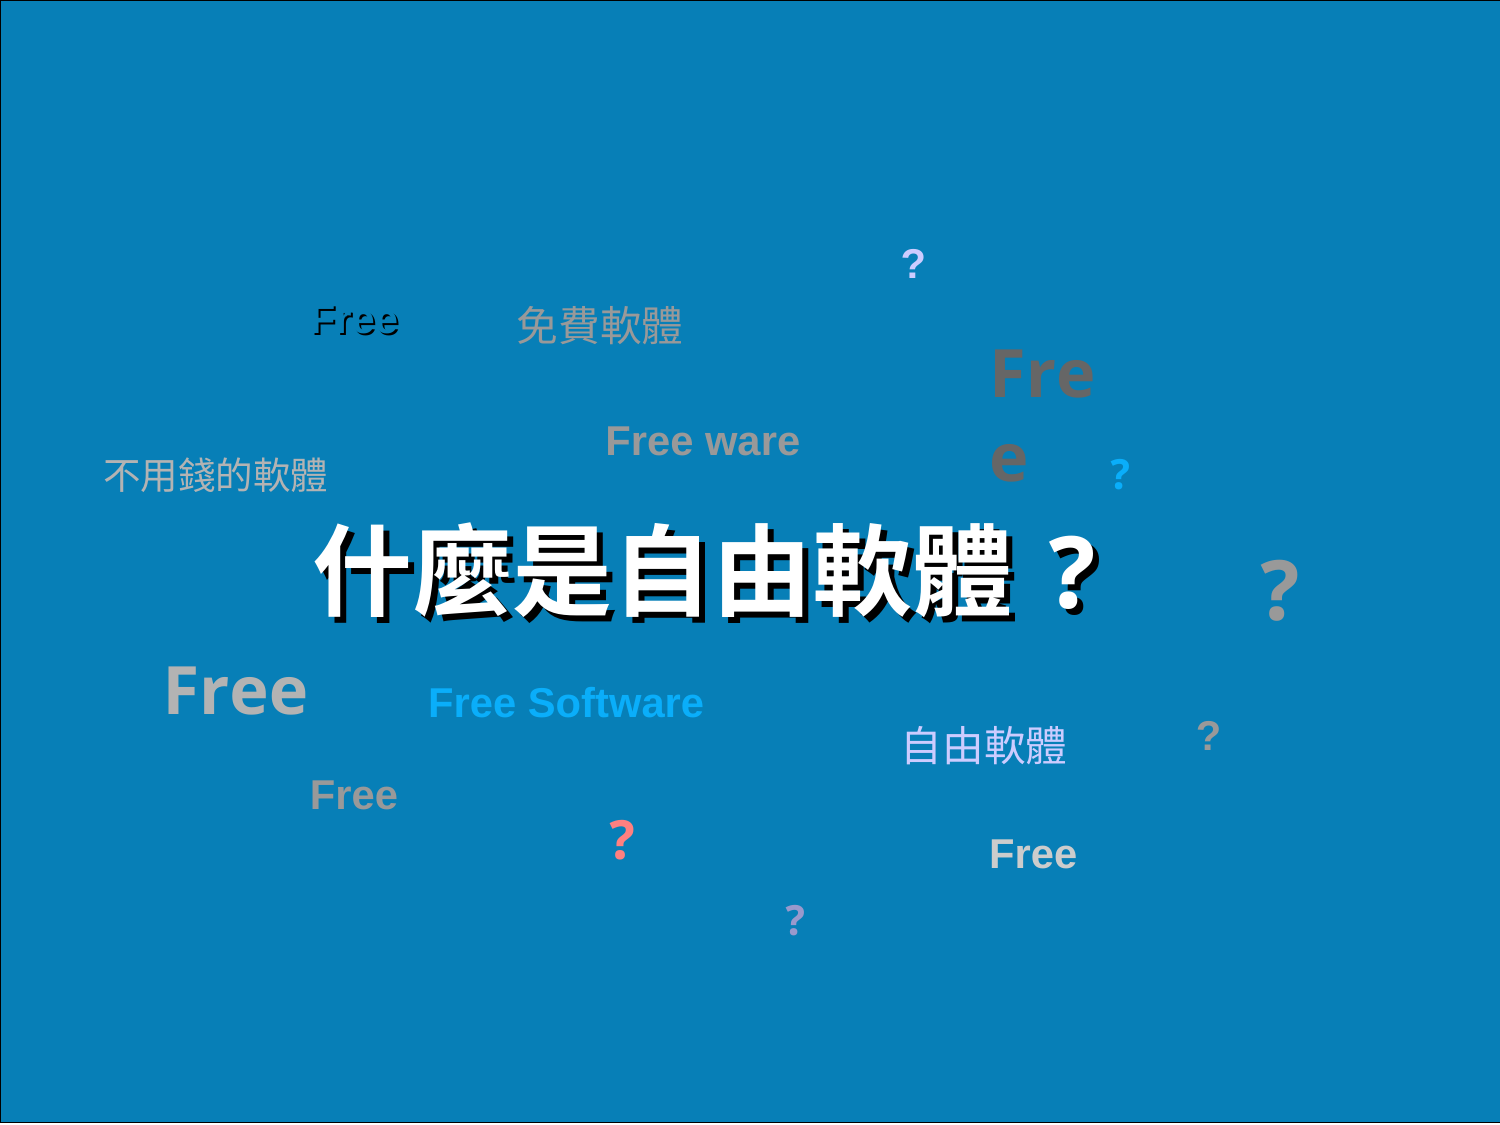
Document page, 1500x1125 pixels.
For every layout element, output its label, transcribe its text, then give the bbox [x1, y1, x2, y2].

text_box Free [295, 767, 443, 831]
text_box ? [1181, 708, 1241, 771]
text_box 免費軟體 [501, 289, 709, 355]
text_box ? [590, 797, 650, 878]
text_box Free [295, 292, 443, 355]
text_box [0, 0, 1500, 1123]
text_box Free [147, 639, 414, 739]
text_box ? [1092, 439, 1152, 505]
text_box Free Software [413, 675, 916, 739]
text_box 不用錢的軟體 [88, 442, 443, 502]
text_box 自由軟體 [885, 708, 1093, 774]
text_box Free [974, 826, 1123, 890]
text_box ? [767, 885, 916, 951]
text_box Free ware [590, 413, 857, 476]
text_box 什麼是自由軟體? [312, 439, 1099, 697]
text_box Free [974, 322, 1123, 414]
text_box ? [885, 236, 945, 299]
text_box ? [1240, 528, 1388, 680]
